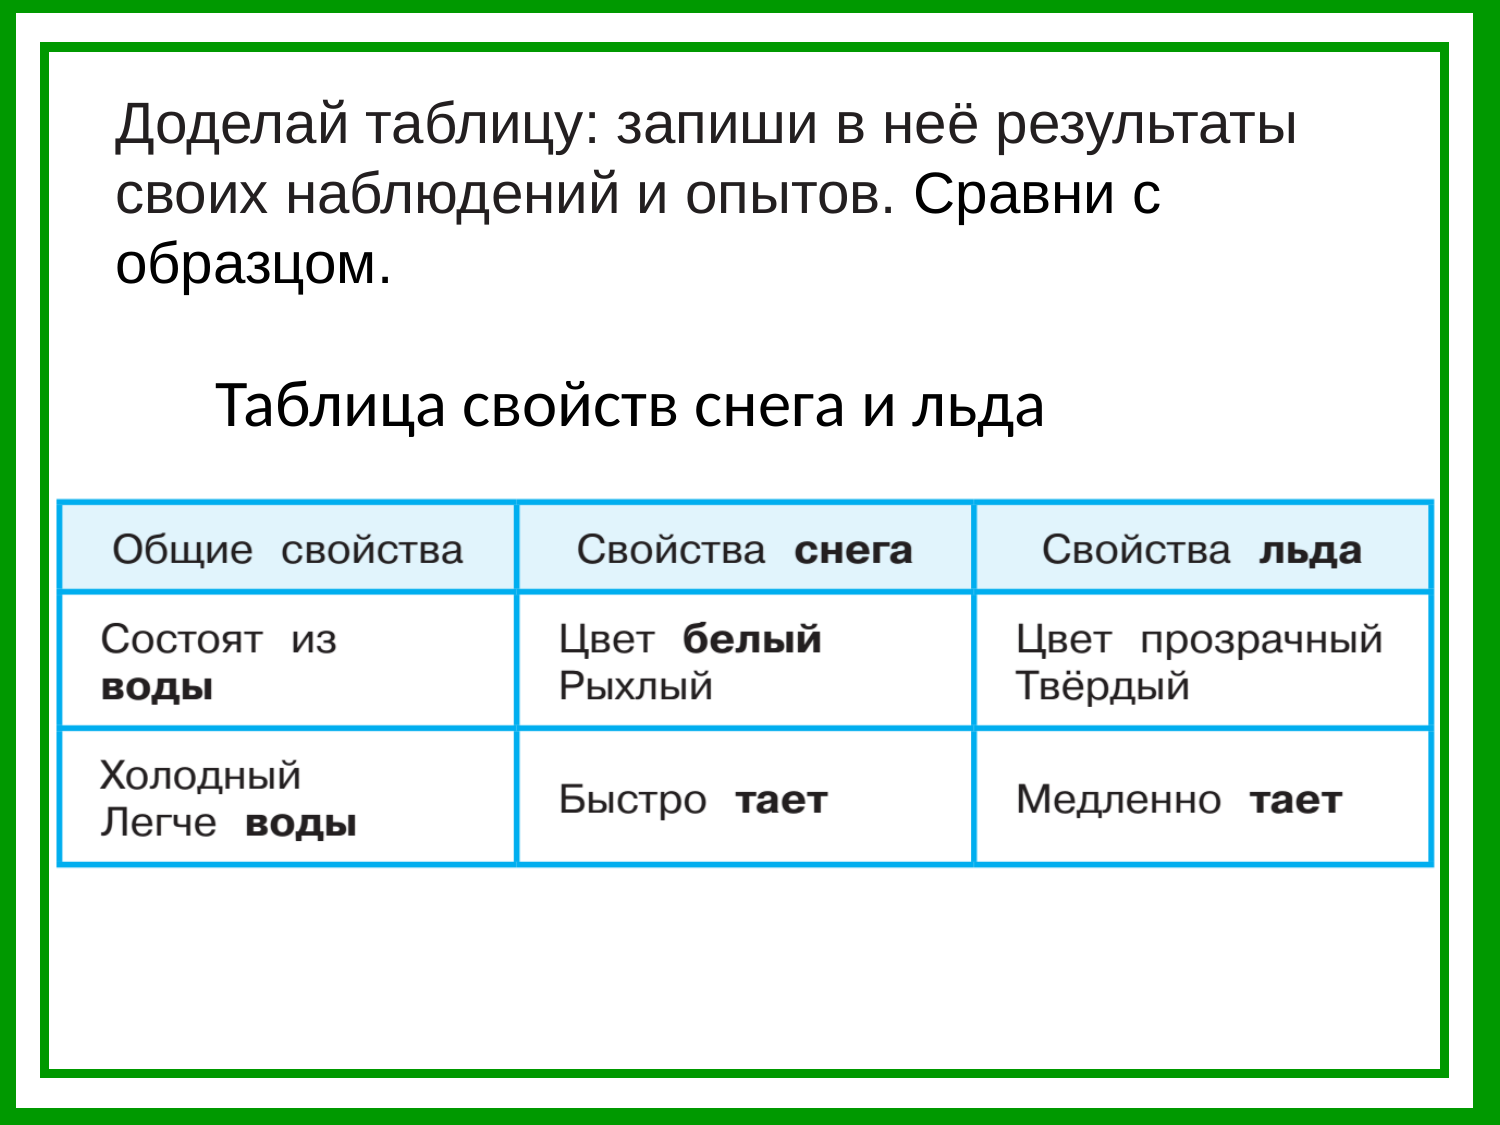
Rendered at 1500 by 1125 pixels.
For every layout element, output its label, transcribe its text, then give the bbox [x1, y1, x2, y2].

picture [50, 491, 1436, 876]
text_box Доделай таблицу: запиши в неё результаты своих наблюдений и опытов. Сравни с образцом. [100, 78, 1423, 303]
text_box Таблица свойств снега и льда [200, 351, 1438, 448]
